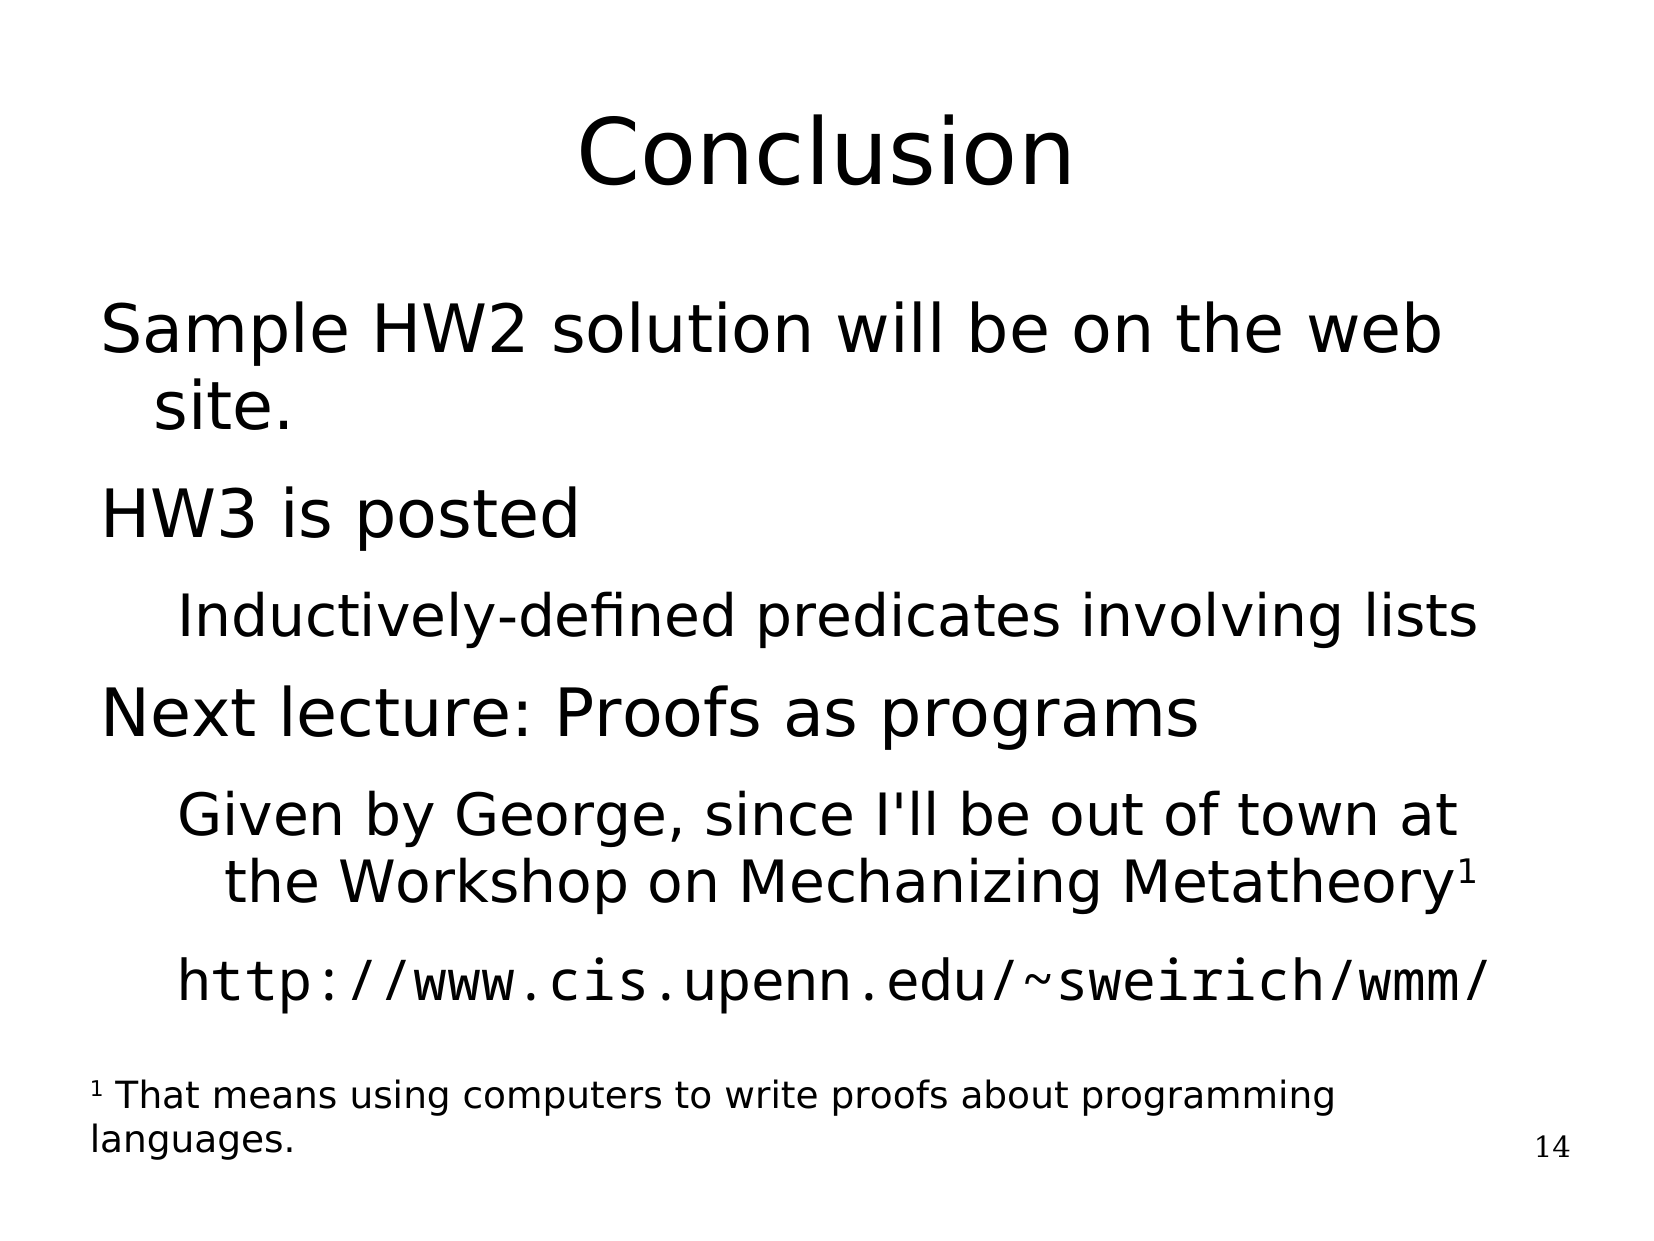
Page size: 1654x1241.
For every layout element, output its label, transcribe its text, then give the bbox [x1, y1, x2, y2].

title Conclusion [82, 49, 1571, 257]
text_box 1 That means using computers to write proofs about programming languages. [75, 1066, 1538, 1170]
list Sample HW2 solution will be on the web site. HW3 is posted Inductively-defined predicates involving lists Next lecture: Proofs as programs Given by George, since I'll be out of town at the Workshop on Mechanizing Metatheory1 http://www.cis.upenn.edu/~sweirich/wmm/ [82, 290, 1571, 1109]
